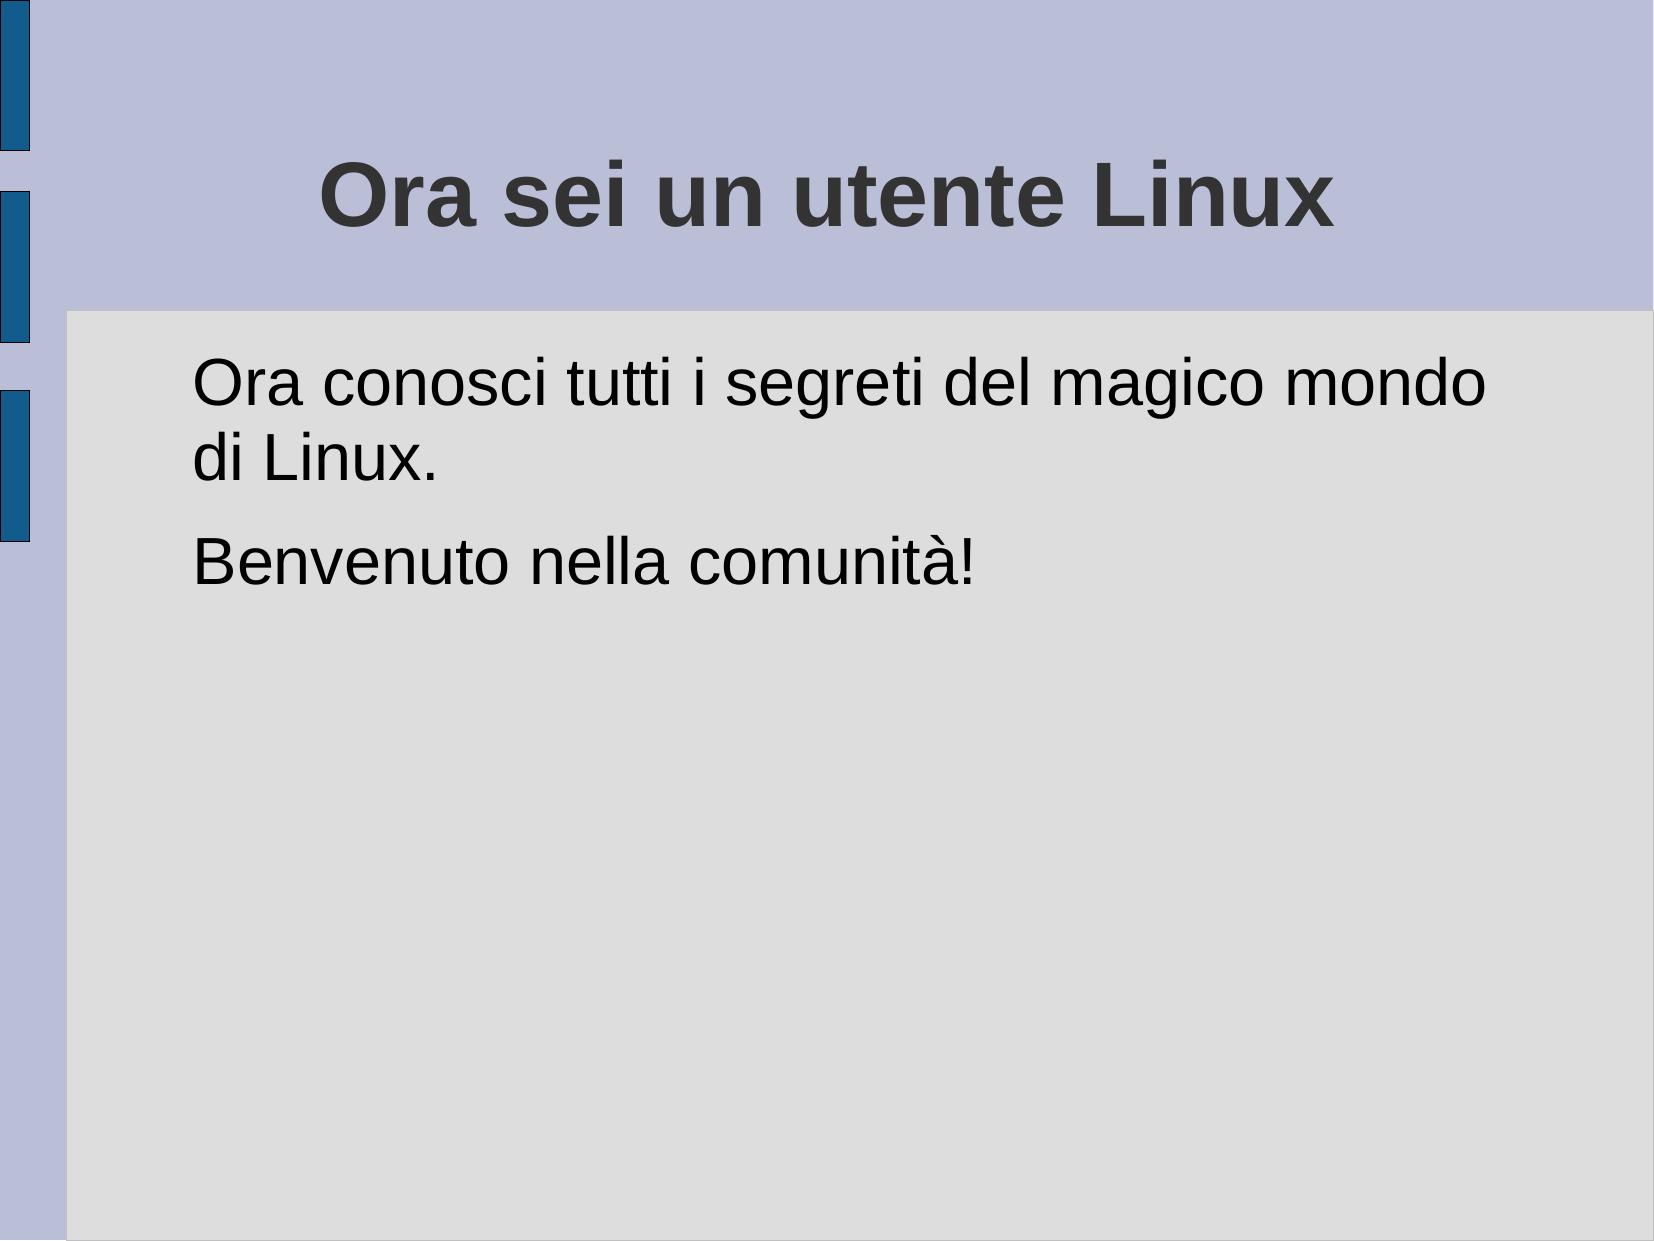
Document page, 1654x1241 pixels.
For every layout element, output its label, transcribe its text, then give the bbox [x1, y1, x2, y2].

title Ora sei un utente Linux [121, 91, 1534, 299]
list Ora conosci tutti i segreti del magico mondo di Linux. Benvenuto nella comunità! [121, 344, 1534, 1164]
